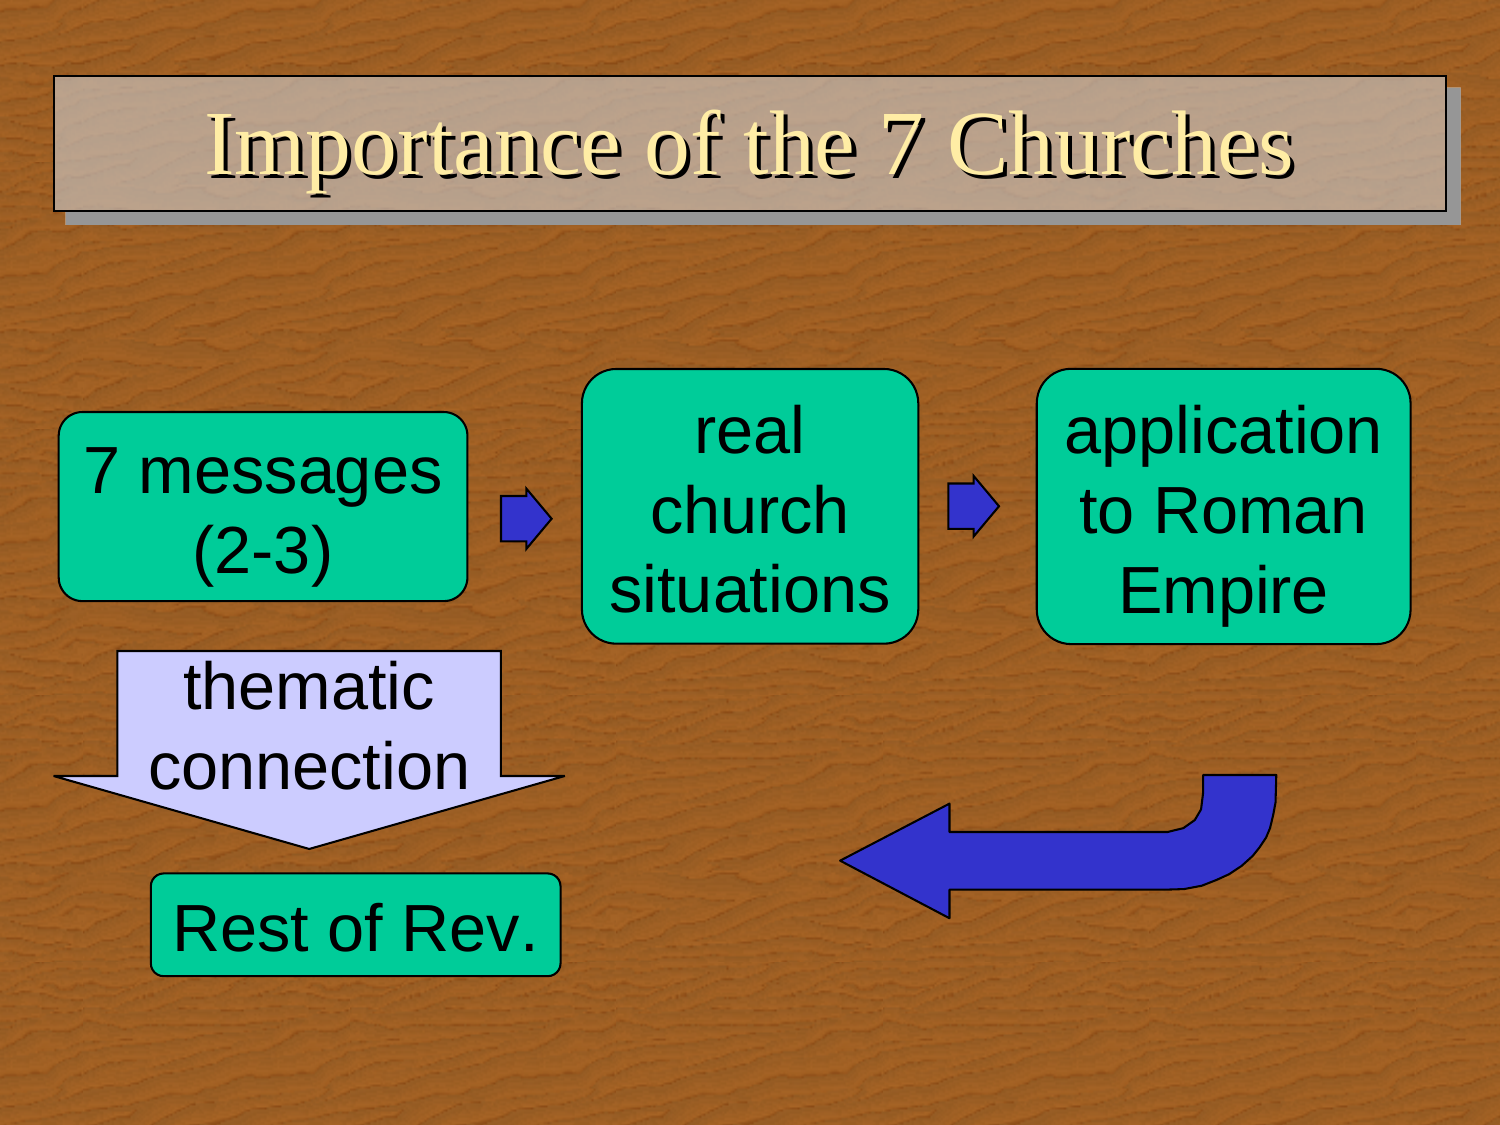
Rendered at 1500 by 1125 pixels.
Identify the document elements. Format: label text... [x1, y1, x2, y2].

text_box thematic connection [53, 651, 565, 849]
text_box [501, 488, 552, 549]
picture [0, 0, 1500, 1125]
text_box [948, 475, 1000, 537]
text_box [840, 774, 1277, 919]
text_box Rest of Rev. [150, 873, 561, 977]
text_box application to Roman Empire [1036, 368, 1411, 645]
text_box real church situations [581, 368, 919, 644]
text_box 7 messages (2-3) [58, 412, 468, 602]
title Importance of the 7 Churches [65, 85, 1435, 203]
